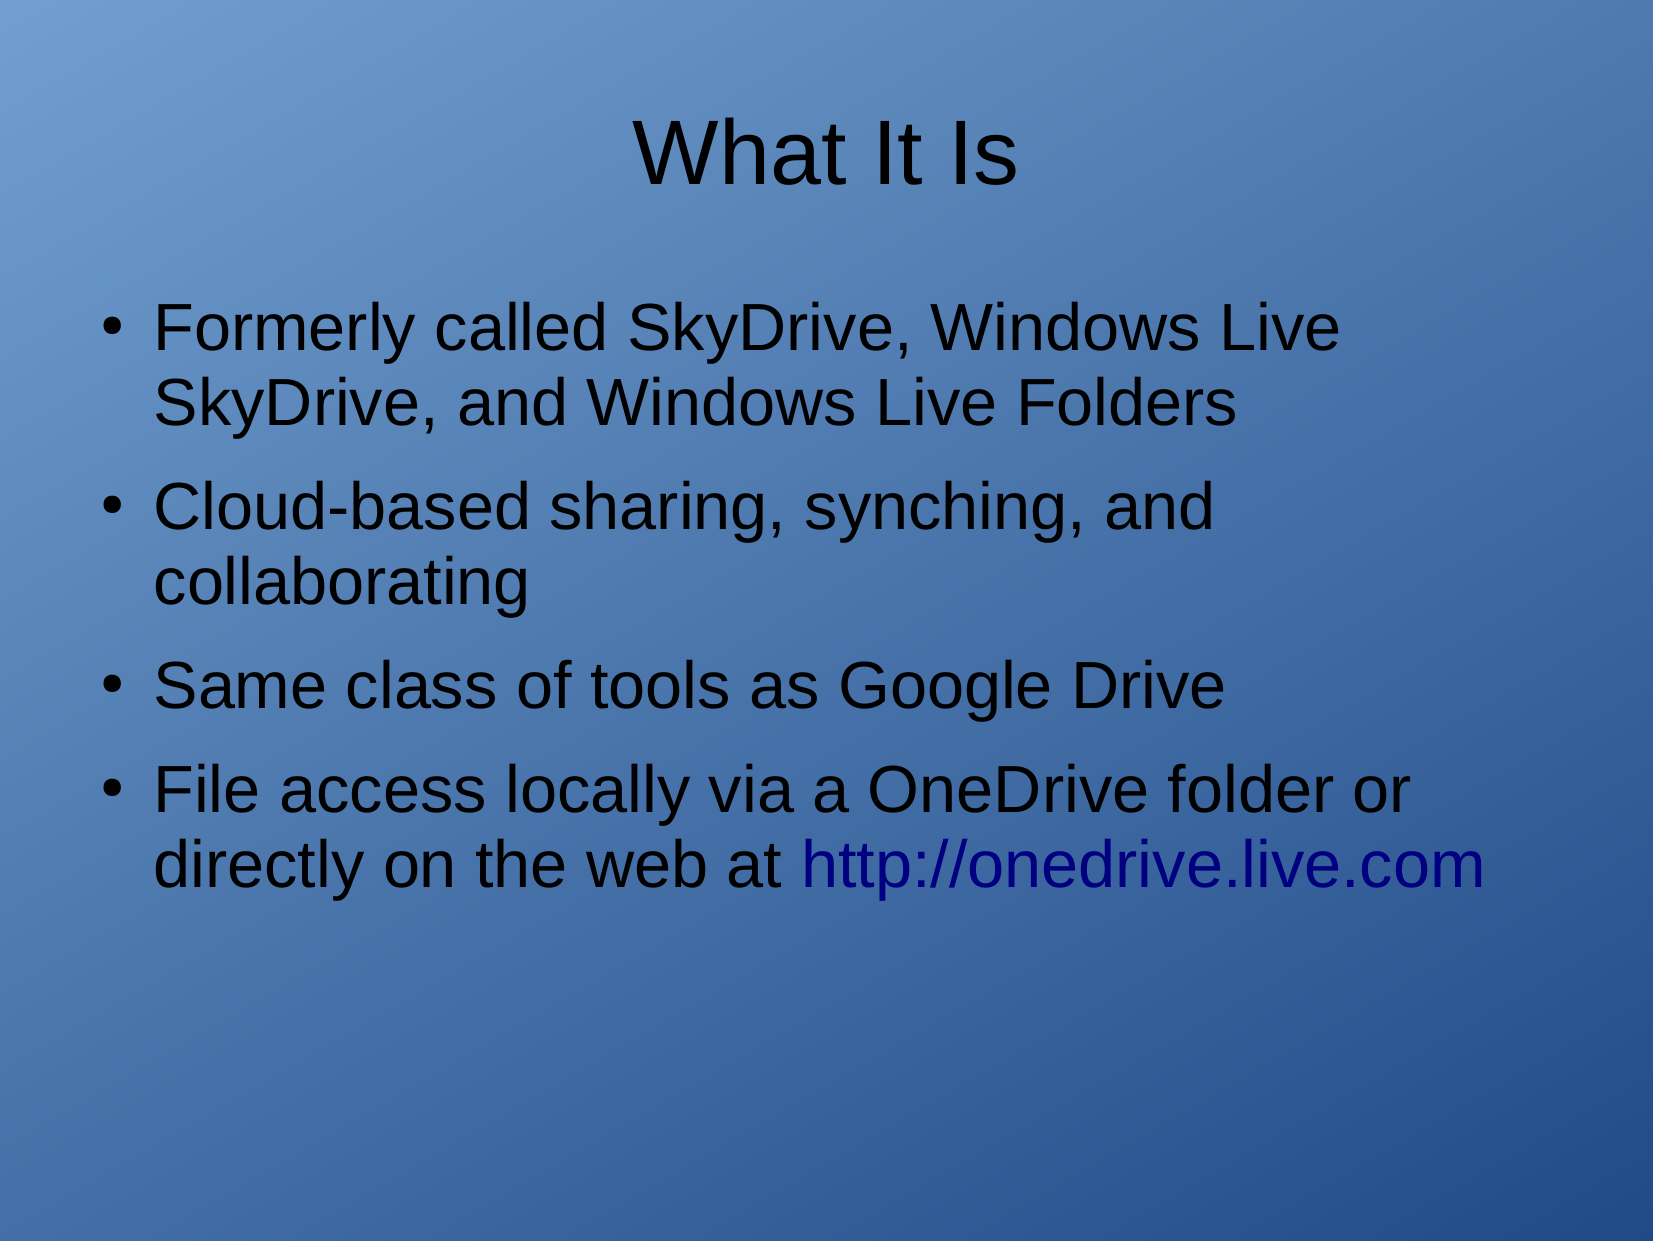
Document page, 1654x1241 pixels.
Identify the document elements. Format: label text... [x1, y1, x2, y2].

list Formerly called SkyDrive, Windows Live SkyDrive, and Windows Live Folders Cloud-based sharing, synching, and collaborating Same class of tools as Google Drive File access locally via a OneDrive folder or directly on the web at http://onedrive.live.com [82, 290, 1571, 1010]
title What It Is [82, 49, 1571, 257]
